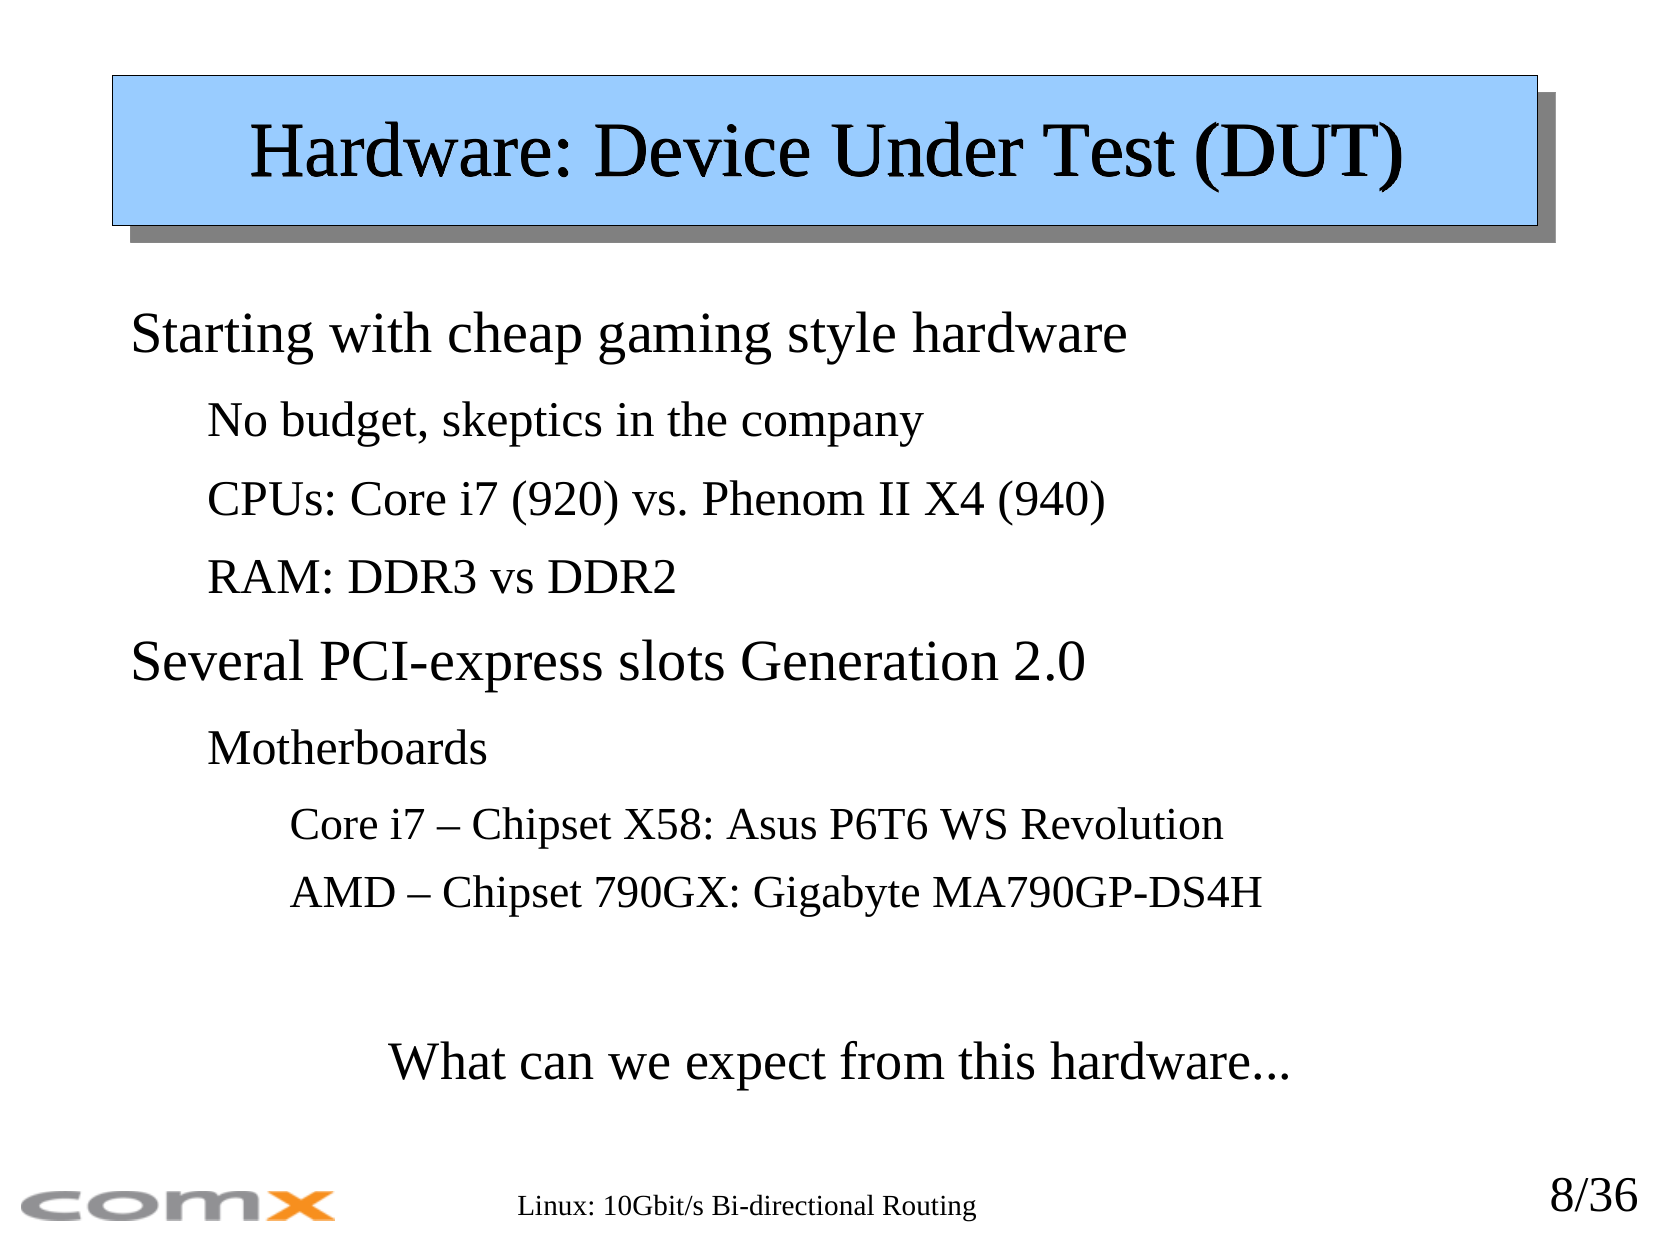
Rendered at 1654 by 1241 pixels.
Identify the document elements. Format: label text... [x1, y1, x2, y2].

title Hardware: Device Under Test (DUT) [116, 90, 1538, 211]
list Starting with cheap gaming style hardware No budget, skeptics in the company CPUs: Core i7 (920) vs. Phenom II X4 (940) RAM: DDR3 vs DDR2 Several PCI-express slots Generation 2.0 Motherboards Core i7 – Chipset X58: Asus P6T6 WS Revolution AMD – Chipset 790GX: Gigabyte MA790GP-DS4H What can we expect from this hardware... [112, 300, 1538, 1122]
picture [21, 1191, 335, 1221]
